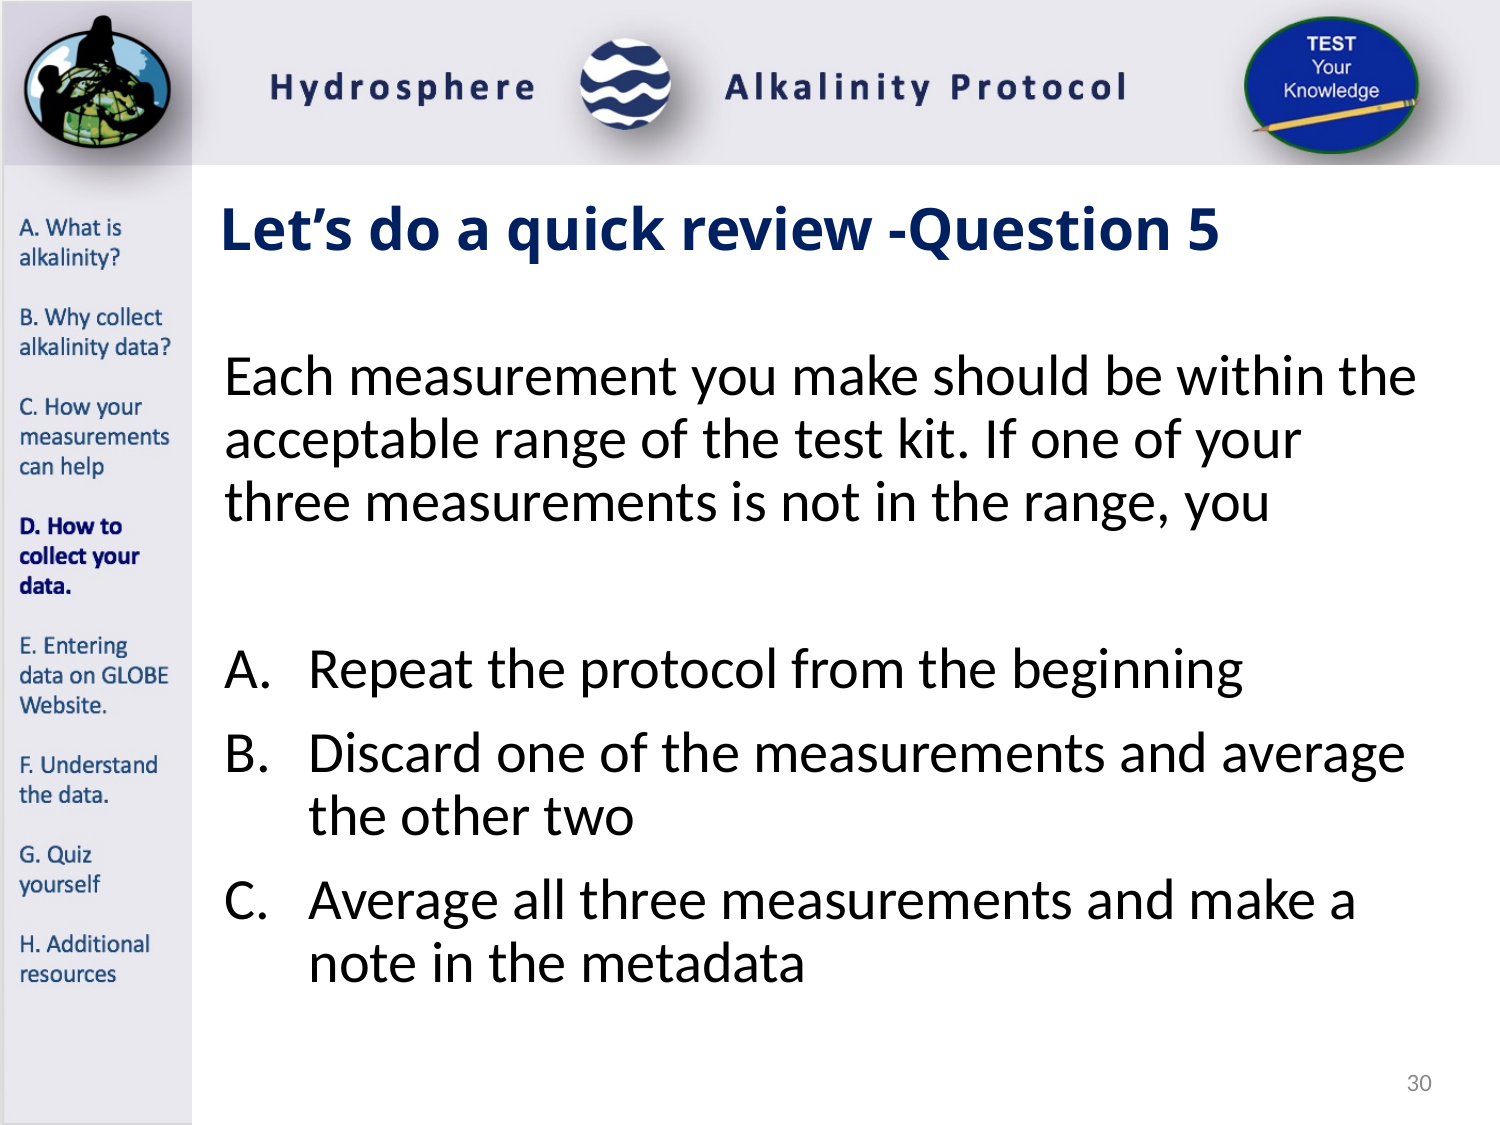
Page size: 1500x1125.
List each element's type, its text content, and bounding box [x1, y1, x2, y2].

slide_number <number> [1109, 1052, 1448, 1112]
picture [0, 0, 1500, 1125]
list Each measurement you make should be within the acceptable range of the test kit. If one of your three measurements is not in the range, you Repeat the protocol from the beginning Discard one of the measurements and average the other two Average all three measurements and make a note in the metadata [209, 337, 1448, 1052]
title Let’s do a quick review -Question 5 [204, 146, 1408, 318]
